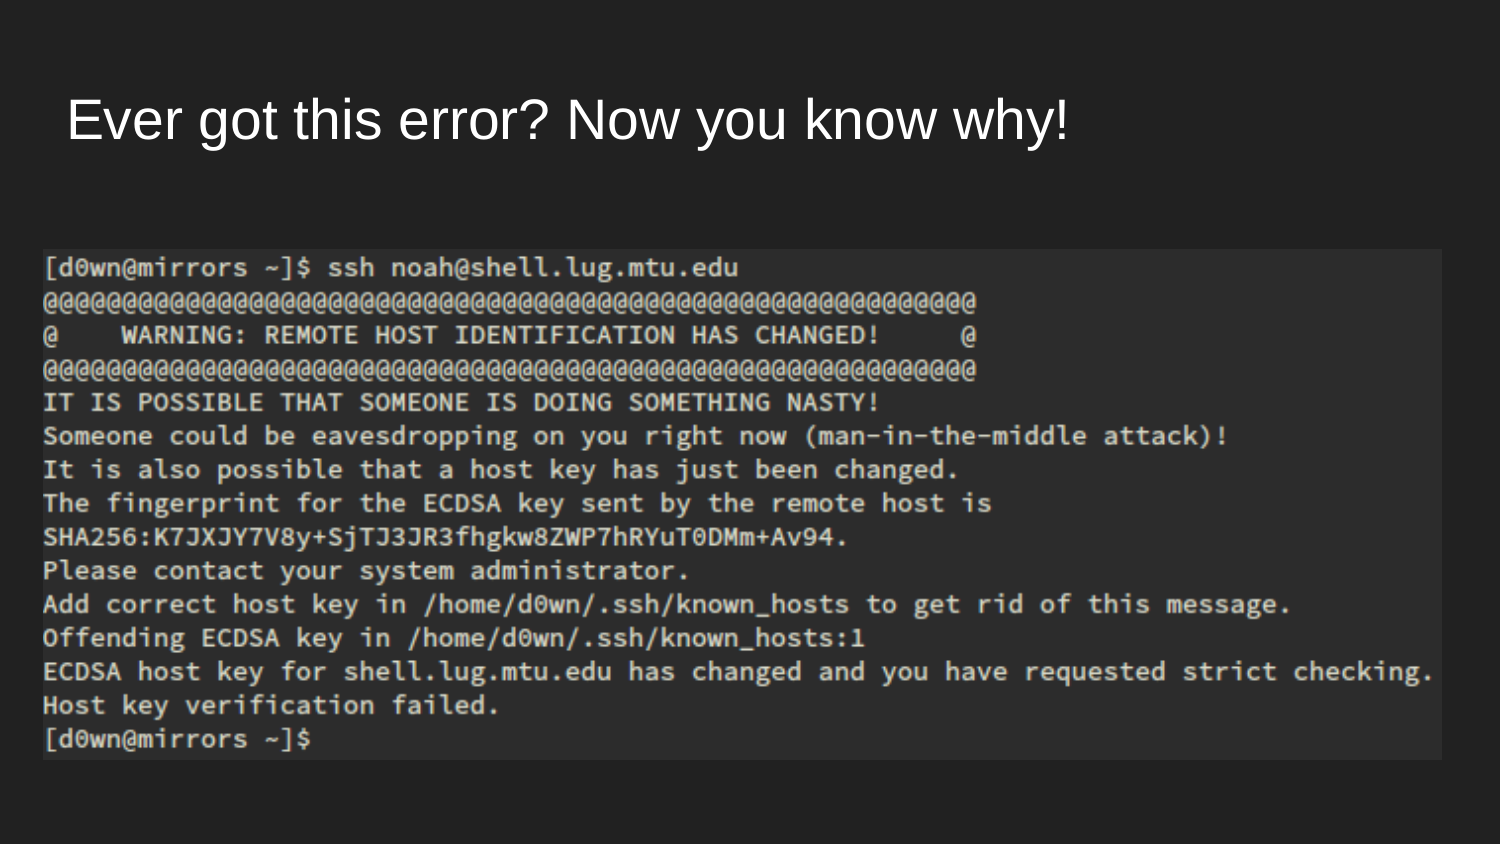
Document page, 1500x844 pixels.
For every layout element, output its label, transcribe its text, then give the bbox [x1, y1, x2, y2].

picture [43, 249, 1442, 760]
title Ever got this error? Now you know why! [51, 72, 1449, 167]
